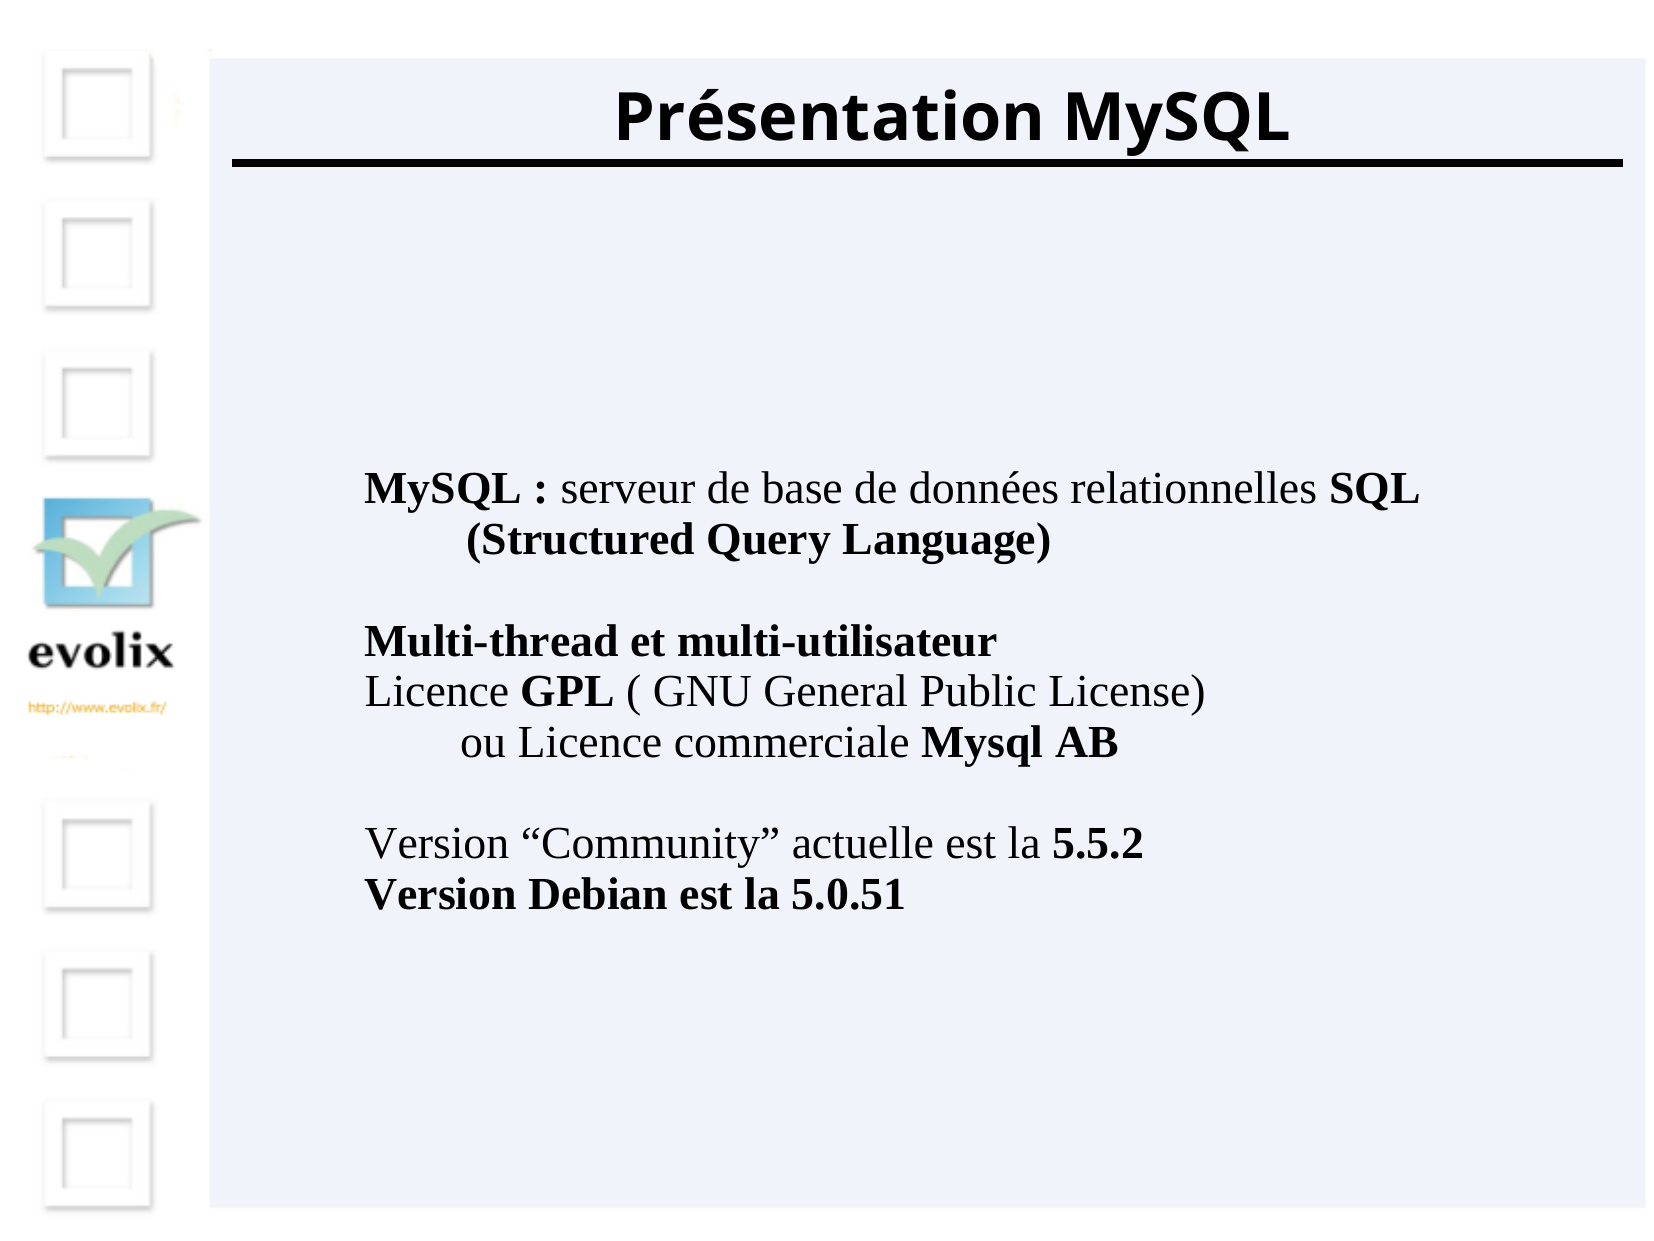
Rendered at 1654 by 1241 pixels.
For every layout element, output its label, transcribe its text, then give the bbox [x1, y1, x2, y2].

picture [0, 49, 1654, 1218]
title Présentation MySQL [415, 0, 1490, 230]
subtitle MySQL : serveur de base de données relationnelles SQL (Structured Query Language) Multi-thread et multi-utilisateur Licence GPL ( GNU General Public License) ou Licence commerciale Mysql AB Version “Community” actuelle est la 5.5.2 Version Debian est la 5.0.51 [364, 251, 1569, 1131]
